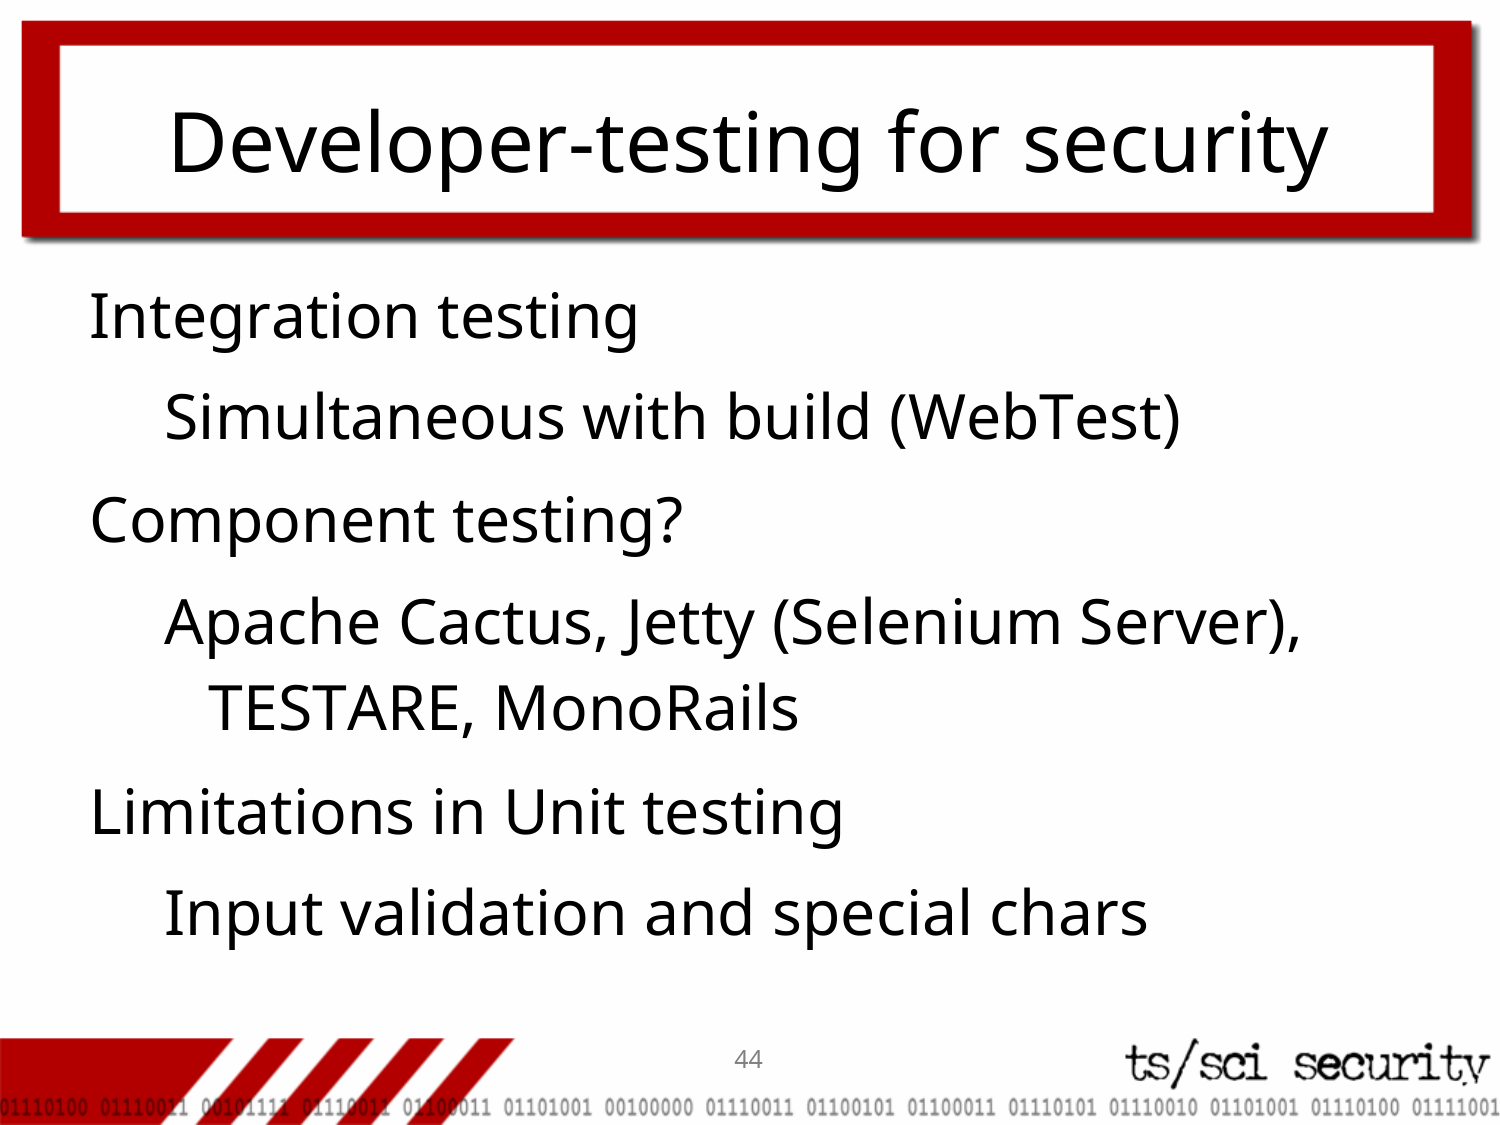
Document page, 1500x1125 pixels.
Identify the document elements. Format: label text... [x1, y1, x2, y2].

title Developer-testing for security [75, 36, 1424, 241]
picture [0, 0, 1500, 1125]
text_box Integration testing Simultaneous with build (WebTest)‏ Component testing? Apache Cactus, Jetty (Selenium Server), TESTARE, MonoRails Limitations in Unit testing Input validation and special chars [75, 262, 1426, 1005]
